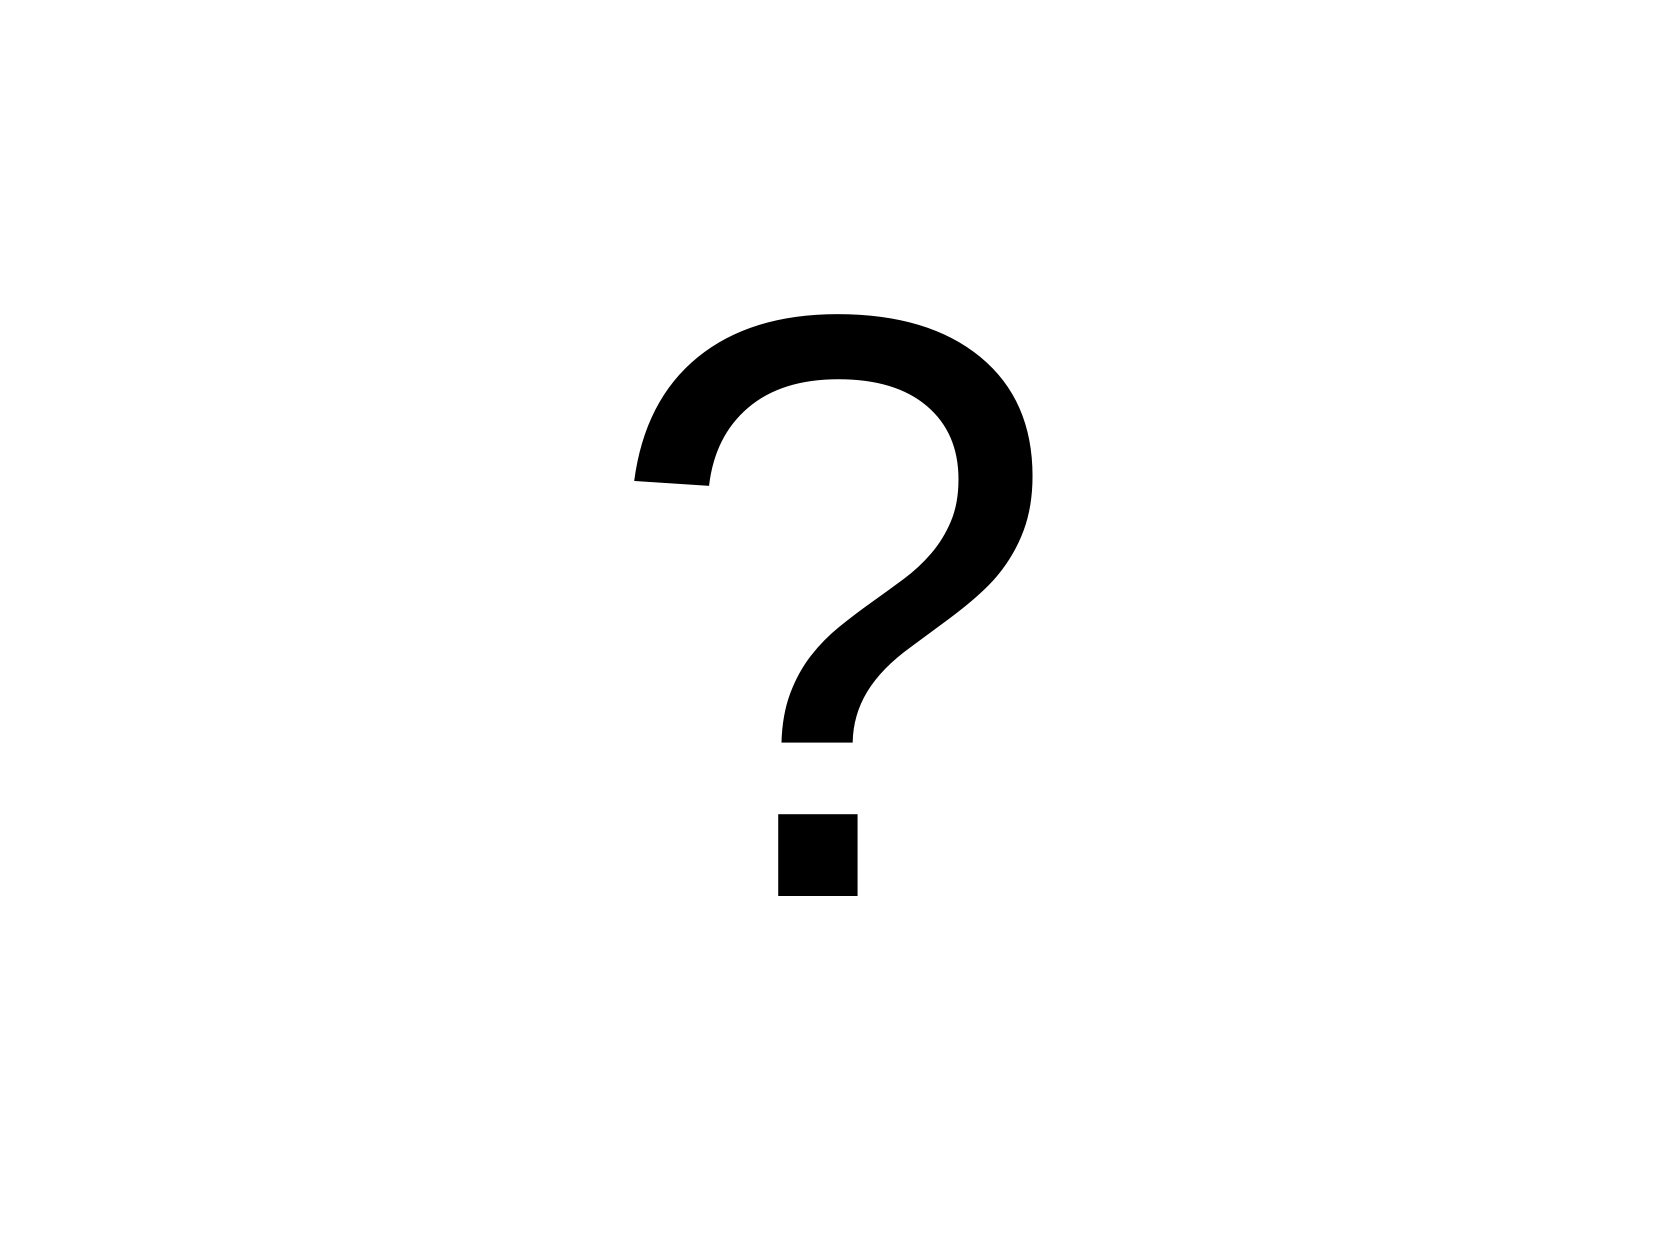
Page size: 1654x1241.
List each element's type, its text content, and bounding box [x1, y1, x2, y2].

text_box ? [135, 135, 1531, 1081]
